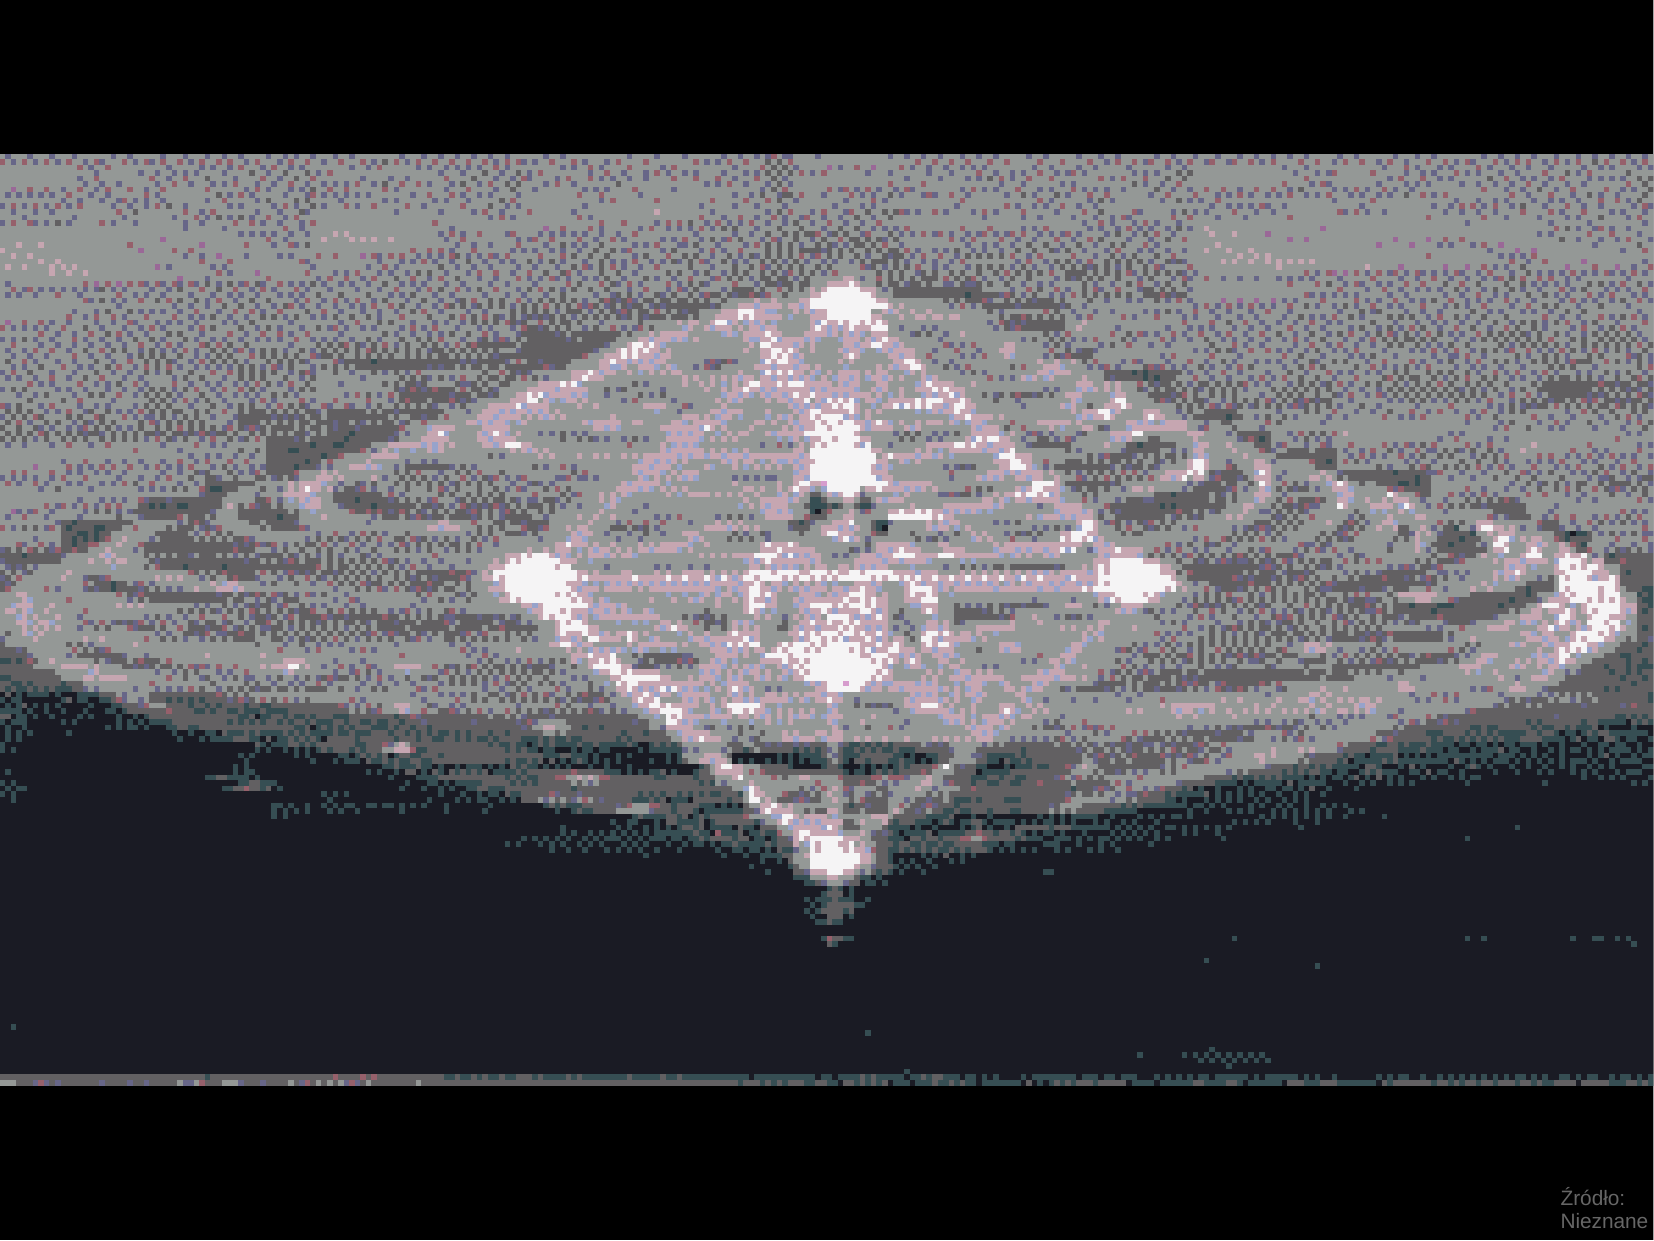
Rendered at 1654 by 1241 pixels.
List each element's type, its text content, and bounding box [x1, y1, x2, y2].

text_box Źródło: Nieznane [1554, 1181, 1654, 1240]
picture [0, 154, 1654, 1087]
